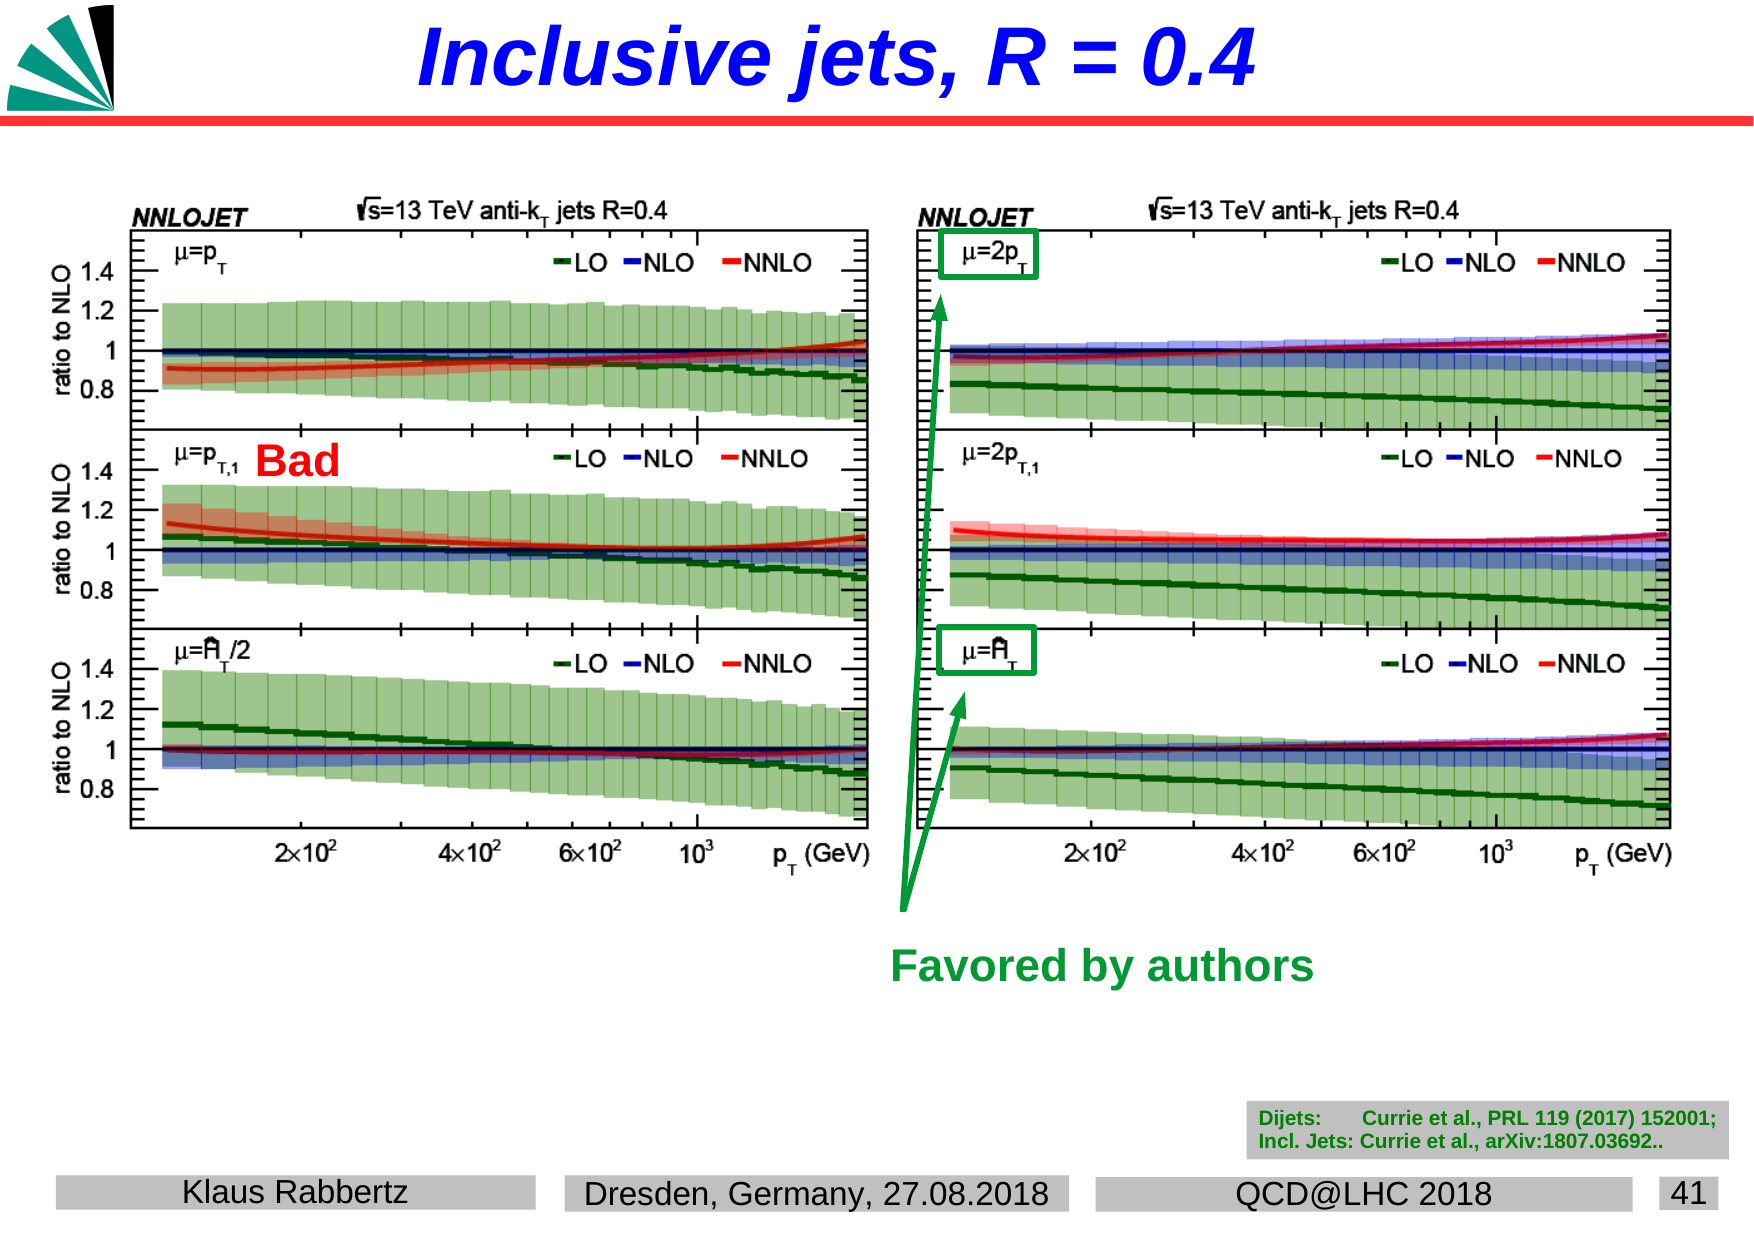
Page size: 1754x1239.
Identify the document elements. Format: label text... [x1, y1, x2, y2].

title Inclusive jets, R = 0.4 [129, 0, 1545, 114]
text_box Bad [242, 428, 354, 492]
text_box Favored by authors [878, 934, 1328, 998]
picture [7, 5, 114, 112]
text_box Dijets: Currie et al., PRL 119 (2017) 152001; Incl. Jets: Currie et al., arXiv:1807.03692.. [1246, 1100, 1727, 1160]
picture [41, 188, 1679, 882]
